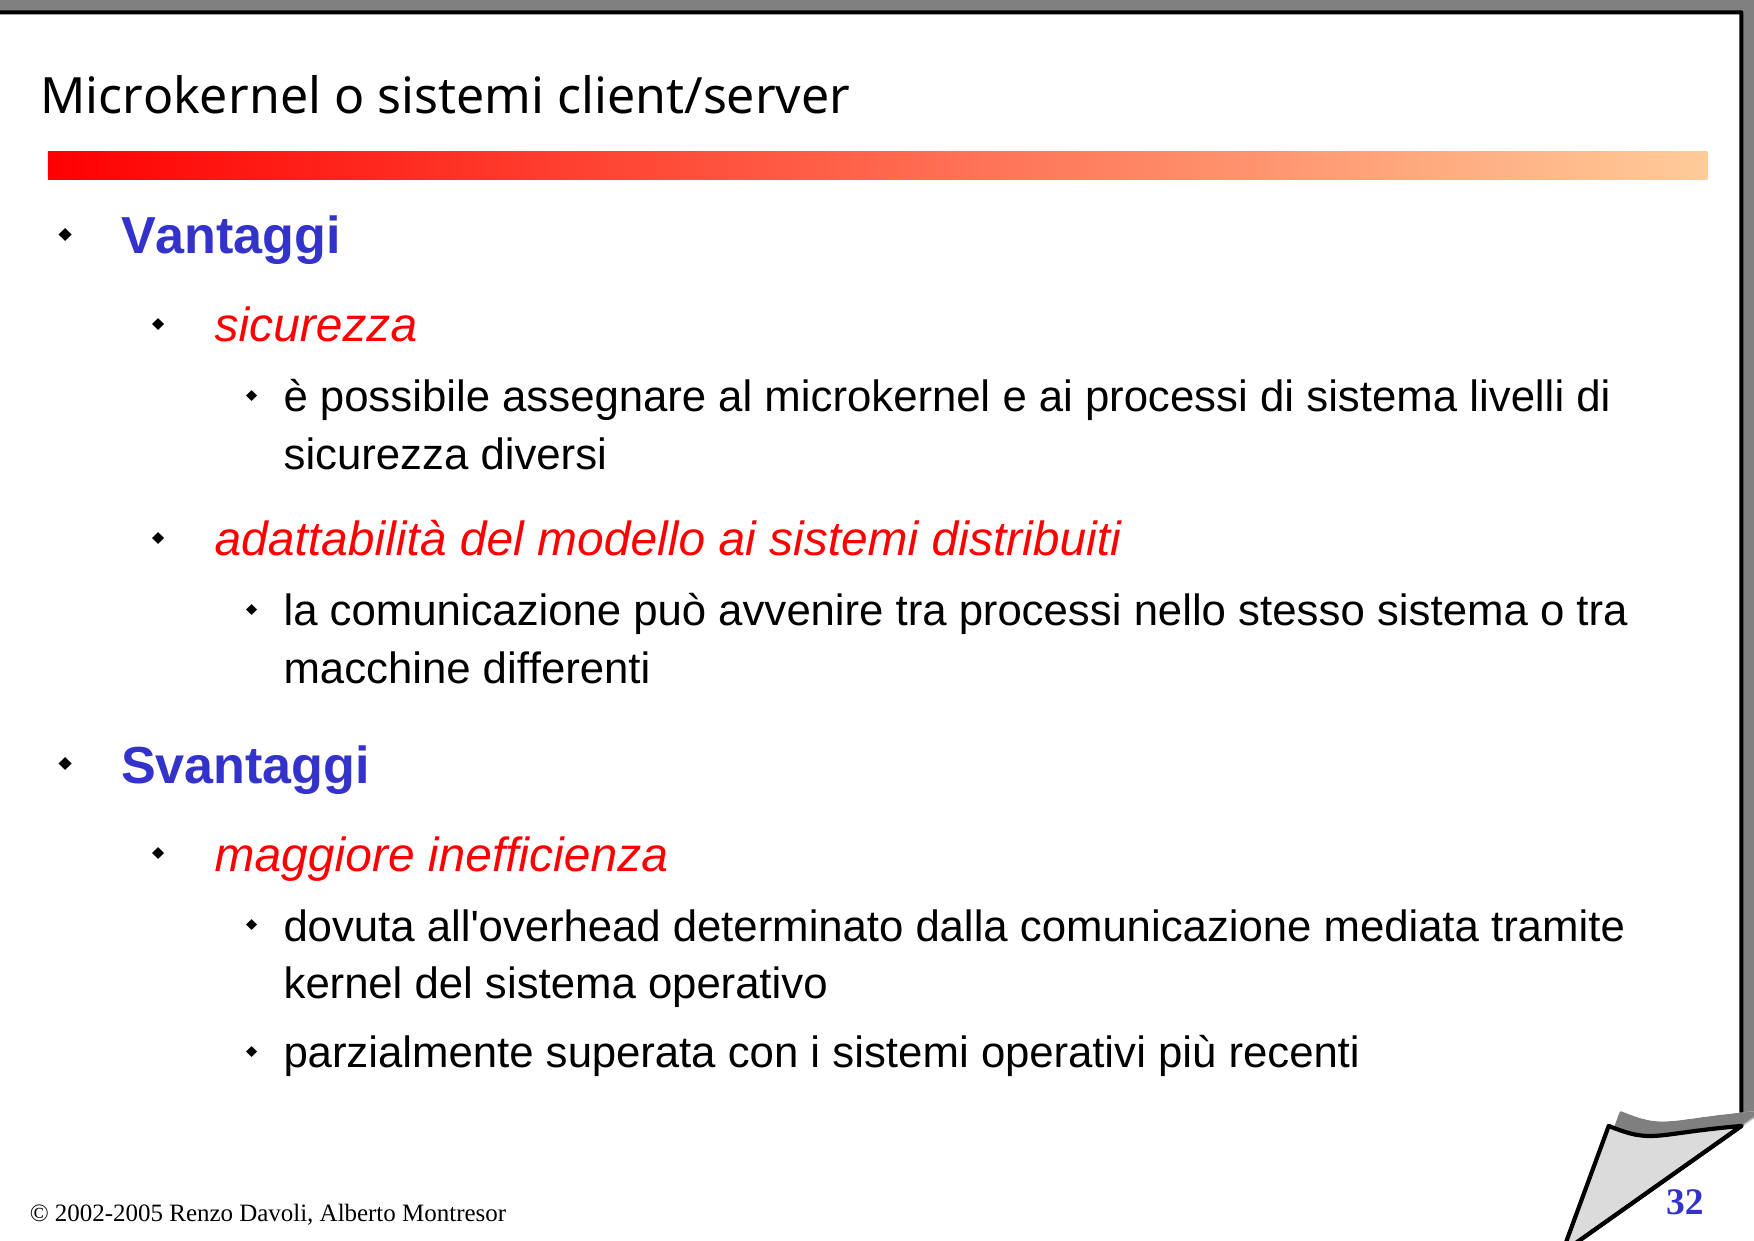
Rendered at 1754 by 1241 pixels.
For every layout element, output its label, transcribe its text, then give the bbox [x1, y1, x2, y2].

title Microkernel o sistemi client/server [40, 49, 1714, 144]
list Vantaggi sicurezza è possibile assegnare al microkernel e ai processi di sistema livelli di sicurezza diversi adattabilità del modello ai sistemi distribuiti la comunicazione può avvenire tra processi nello stesso sistema o tra macchine differenti Svantaggi maggiore inefficienza dovuta all'overhead determinato dalla comunicazione mediata tramite kernel del sistema operativo parzialmente superata con i sistemi operativi più recenti [58, 206, 1696, 1081]
